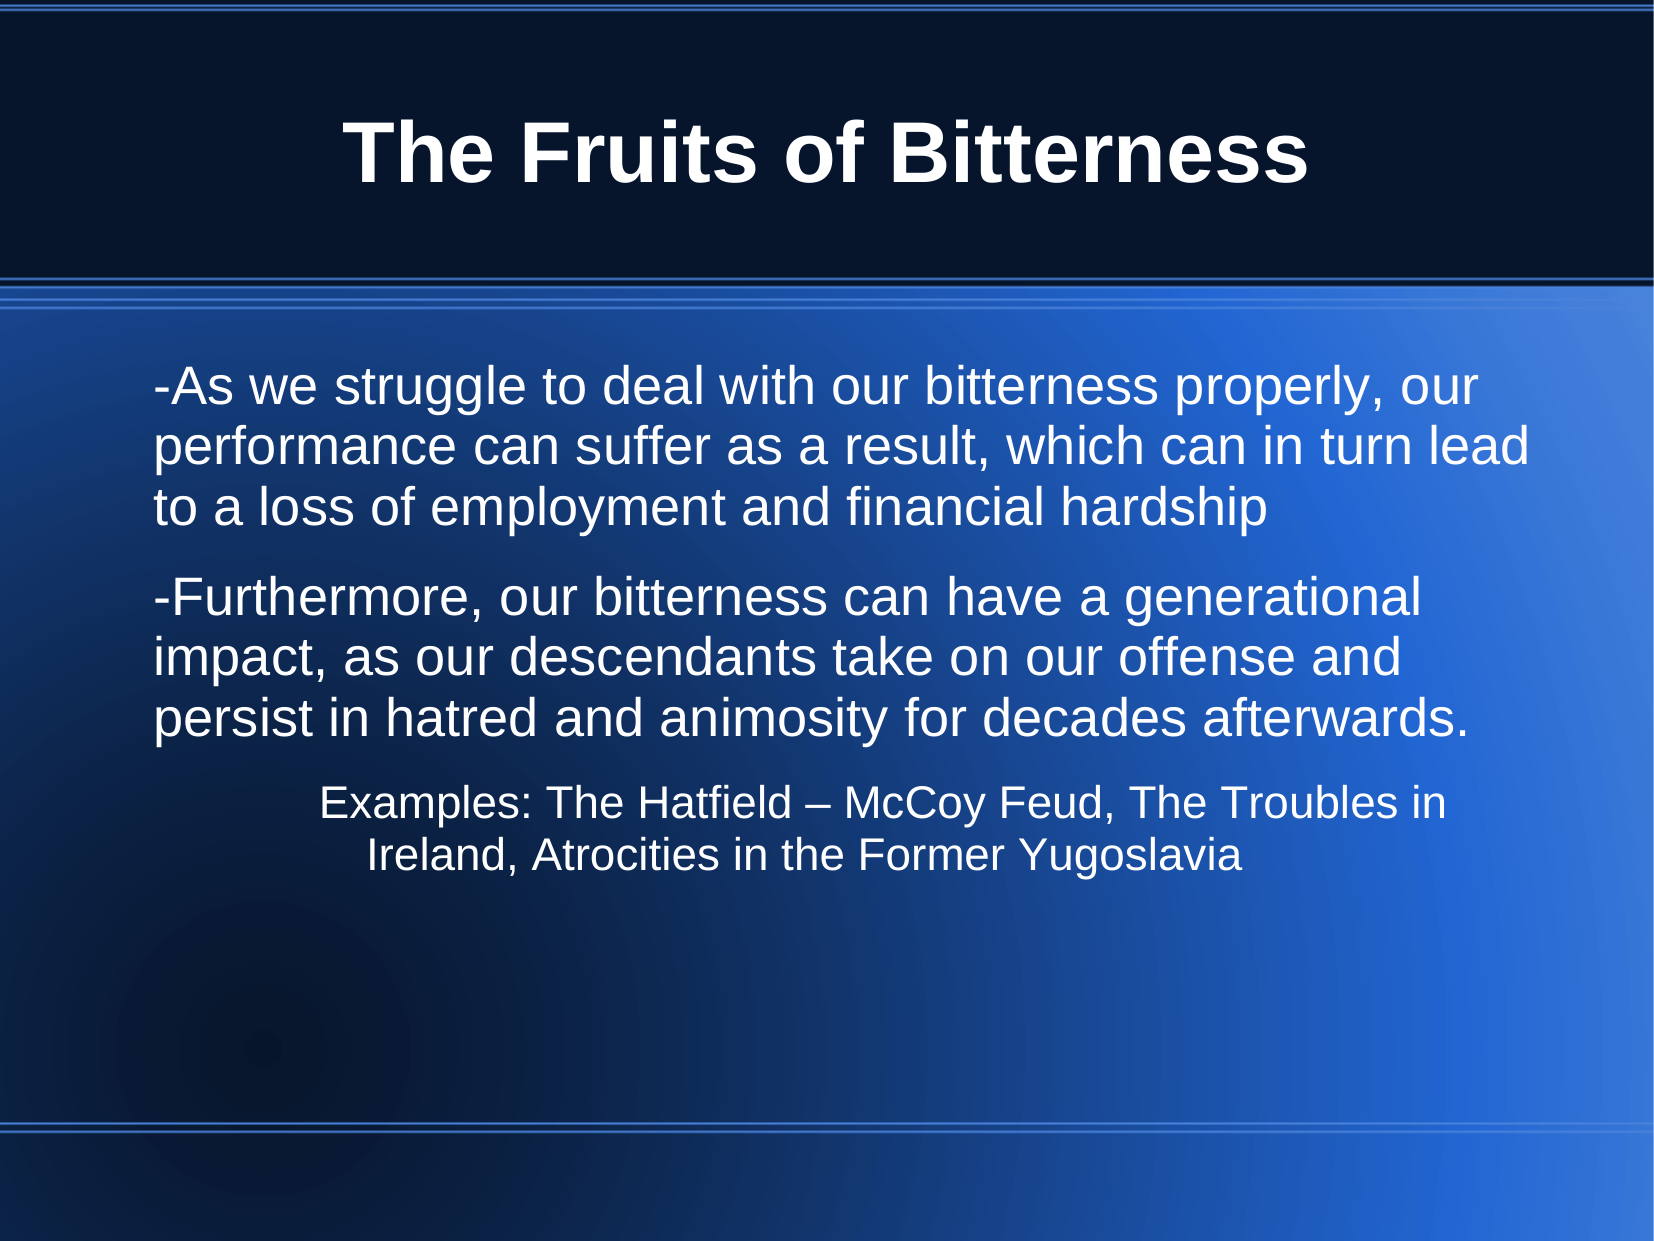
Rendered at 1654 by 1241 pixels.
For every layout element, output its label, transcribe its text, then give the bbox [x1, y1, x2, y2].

picture [0, 0, 1654, 1241]
list -As we struggle to deal with our bitterness properly, our performance can suffer as a result, which can in turn lead to a loss of employment and financial hardship -Furthermore, our bitterness can have a generational impact, as our descendants take on our offense and persist in hatred and animosity for decades afterwards. Examples: The Hatfield – McCoy Feud, The Troubles in Ireland, Atrocities in the Former Yugoslavia [82, 355, 1571, 1218]
title The Fruits of Bitterness [82, 49, 1571, 257]
